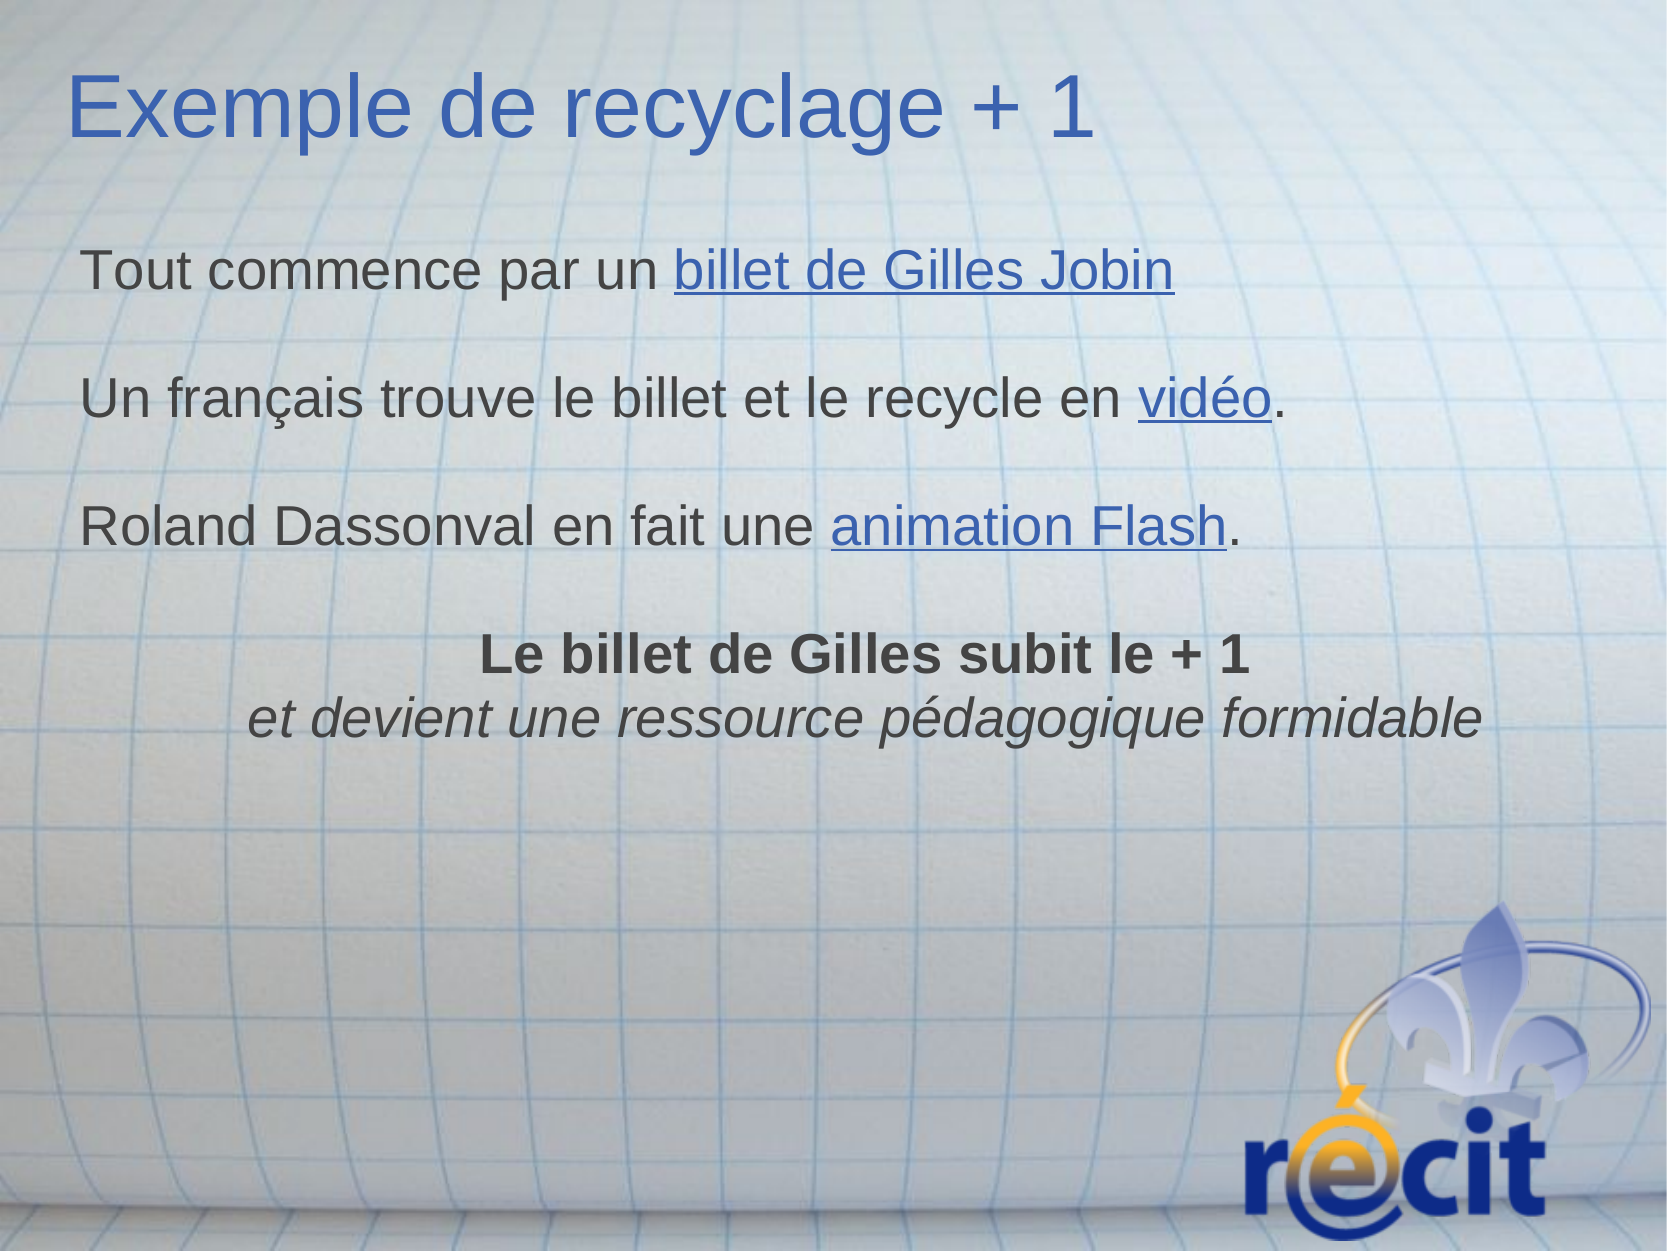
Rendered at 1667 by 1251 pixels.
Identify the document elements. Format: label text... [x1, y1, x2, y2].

text_box Tout commence par un billet de Gilles Jobin Un français trouve le billet et le recycle en vidéo. Roland Dassonval en fait une animation Flash. Le billet de Gilles subit le + 1 et devient une ressource pédagogique formidable [79, 237, 1652, 751]
picture [0, 0, 1667, 1251]
title Exemple de recyclage + 1 [65, 61, 1653, 213]
